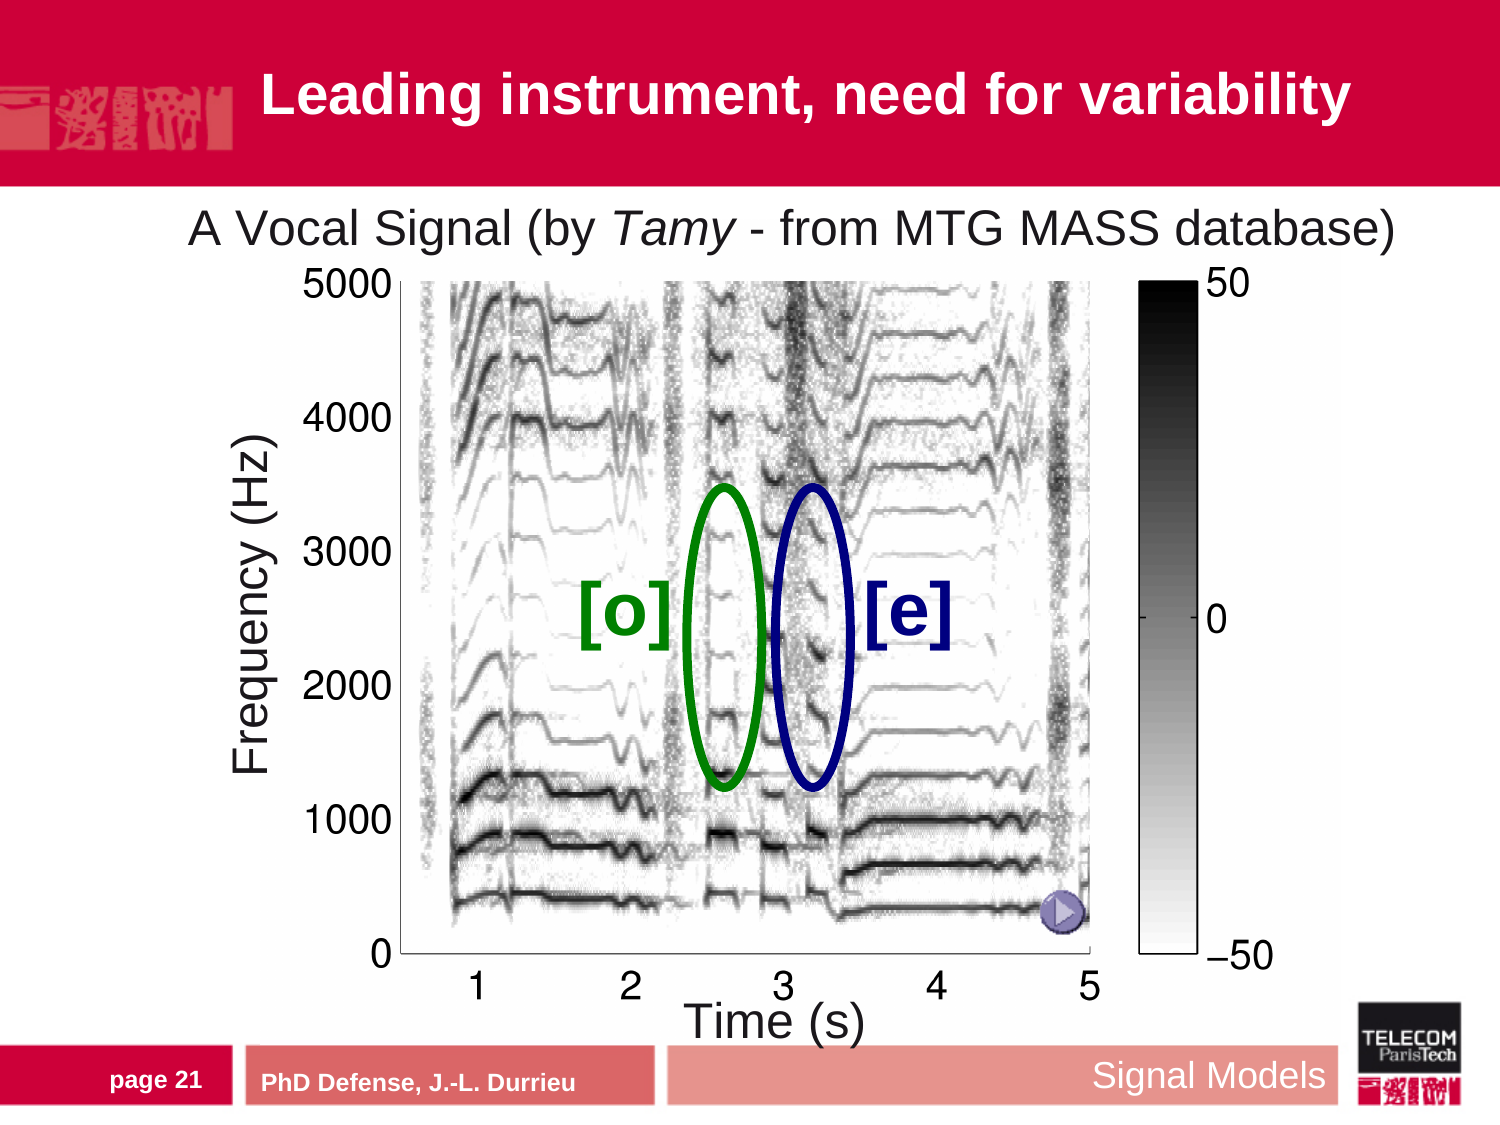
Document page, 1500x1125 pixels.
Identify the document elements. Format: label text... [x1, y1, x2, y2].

picture [0, 0, 1500, 1125]
text_box [o] [562, 553, 713, 658]
text_box [e] [848, 553, 999, 658]
text_box Time (s) [605, 980, 944, 1056]
title Leading instrument, need for variability [245, 23, 1459, 166]
text_box Signal Models [1012, 1036, 1342, 1112]
text_box A Vocal Signal (by Tamy - from MTG MASS database) [136, 187, 1449, 263]
text_box Frequency (Hz) [210, 417, 286, 793]
